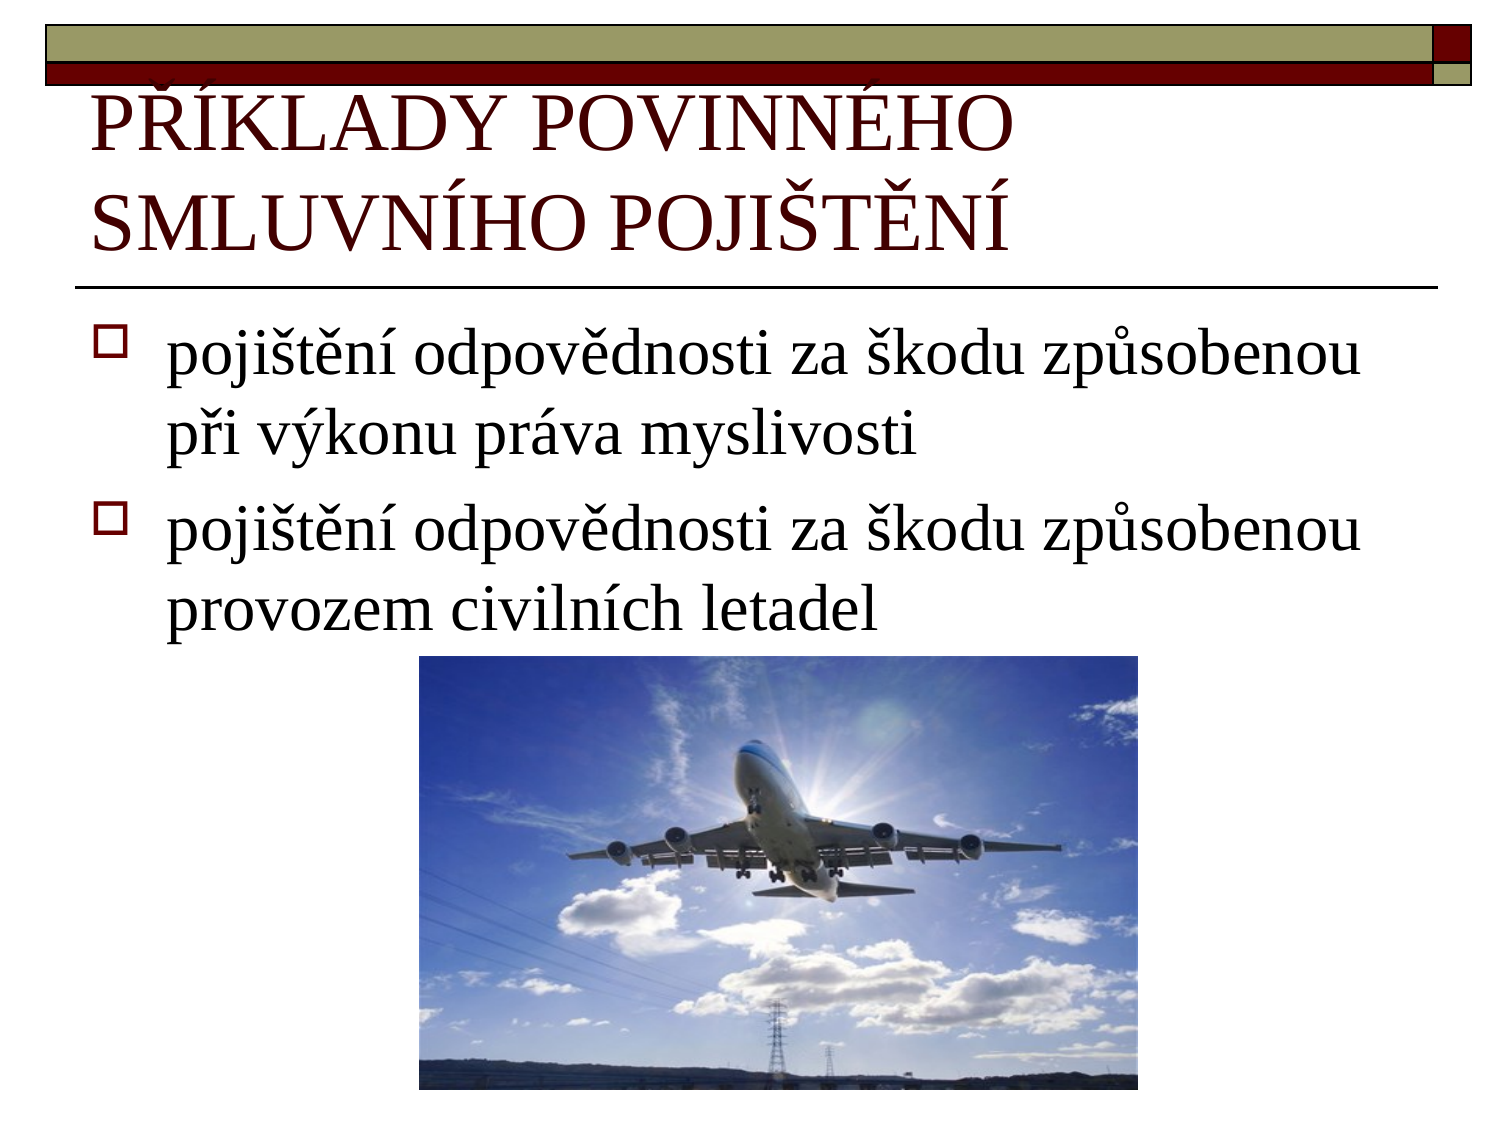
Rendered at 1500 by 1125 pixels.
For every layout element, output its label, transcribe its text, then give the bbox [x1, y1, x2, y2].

picture [419, 656, 1138, 1090]
title PŘÍKLADY POVINNÉHO SMLUVNÍHO POJIŠTĚNÍ [75, 59, 1426, 275]
list pojištění odpovědnosti za škodu způsobenou při výkonu práva myslivosti pojištění odpovědnosti za škodu způsobenou provozem civilních letadel [75, 299, 1426, 1006]
